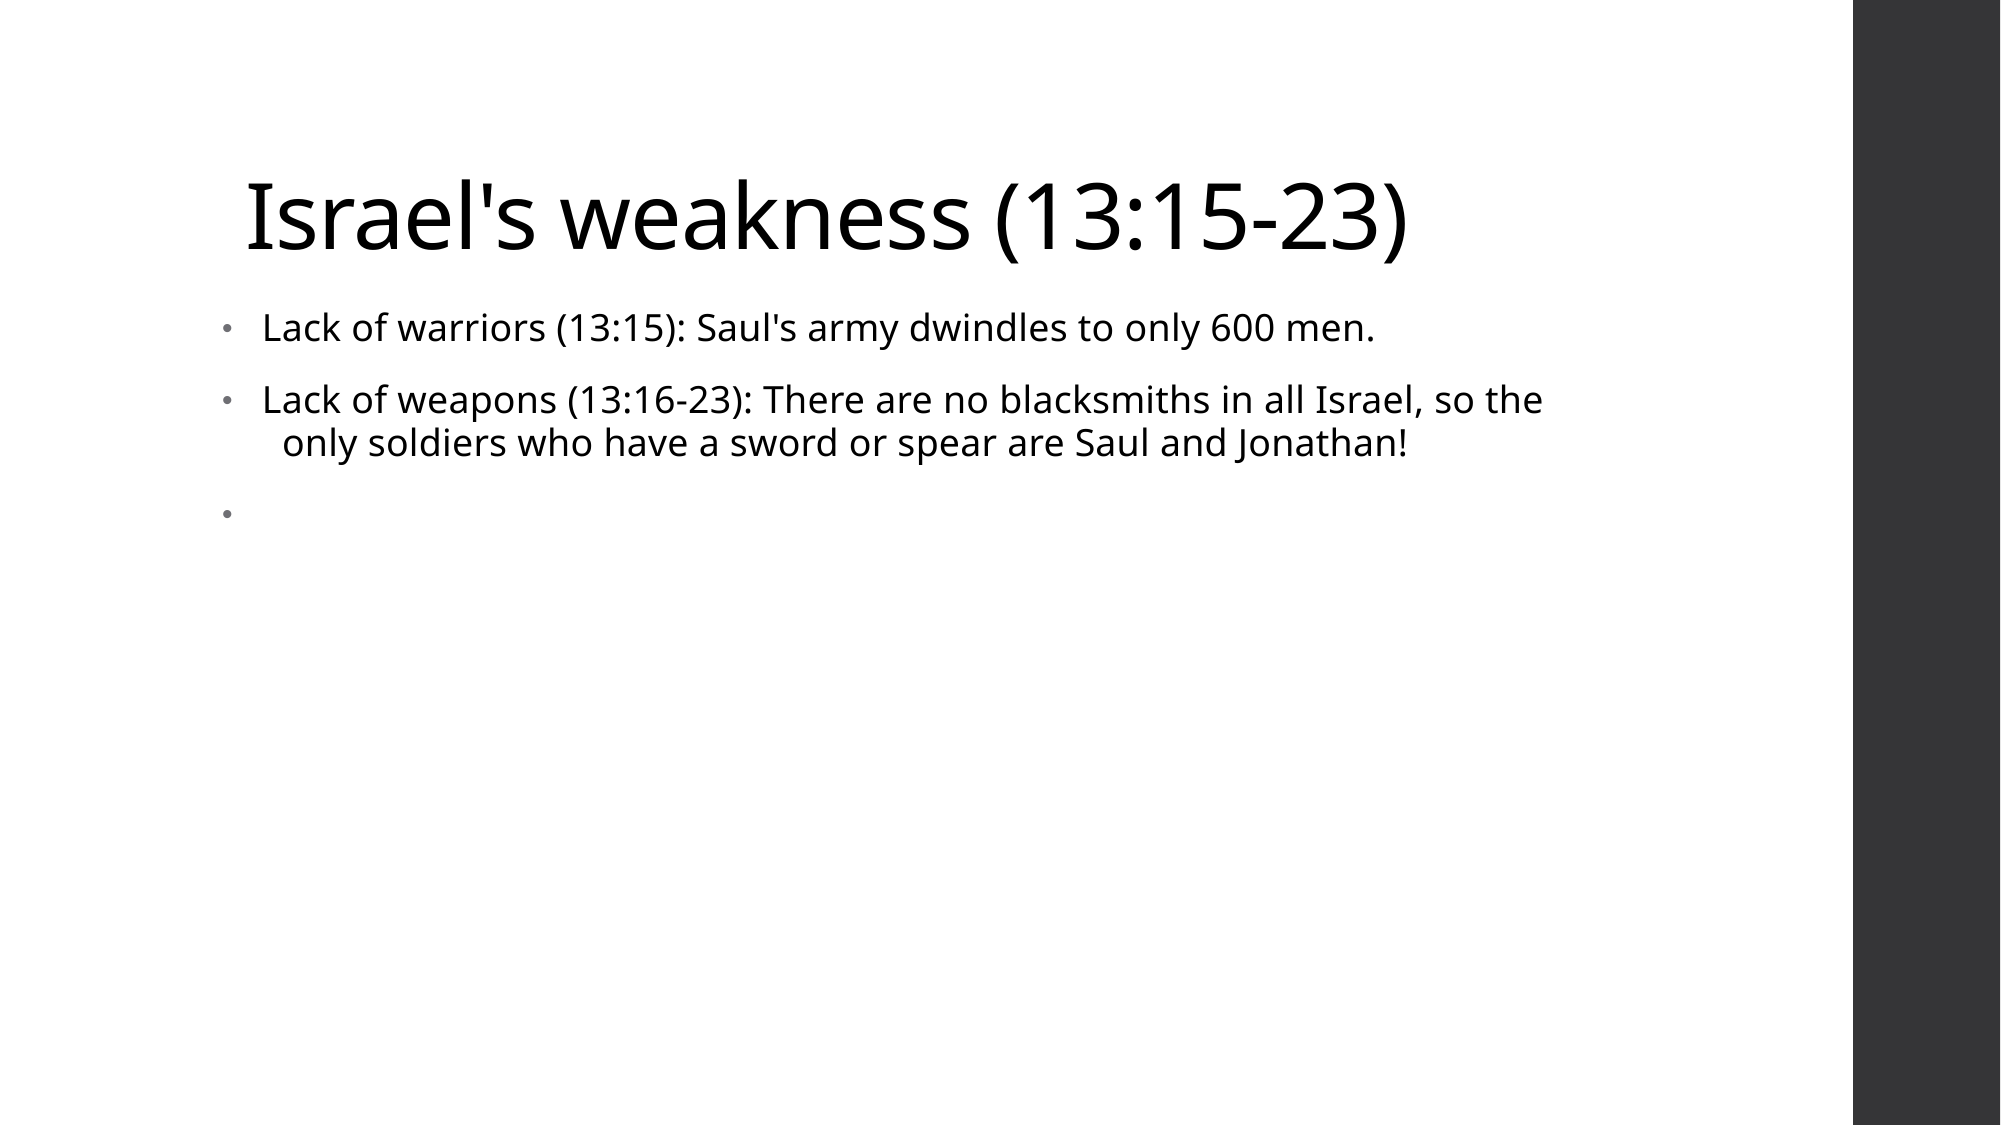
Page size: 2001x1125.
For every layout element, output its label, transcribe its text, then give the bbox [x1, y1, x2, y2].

title Israel's weakness (13:15-23) [206, 60, 1797, 278]
list Lack of warriors (13:15): Saul's army dwindles to only 600 men. Lack of weapons (13:16-23): There are no blacksmiths in all Israel, so the only soldiers who have a sword or spear are Saul and Jonathan! [206, 299, 1617, 1014]
